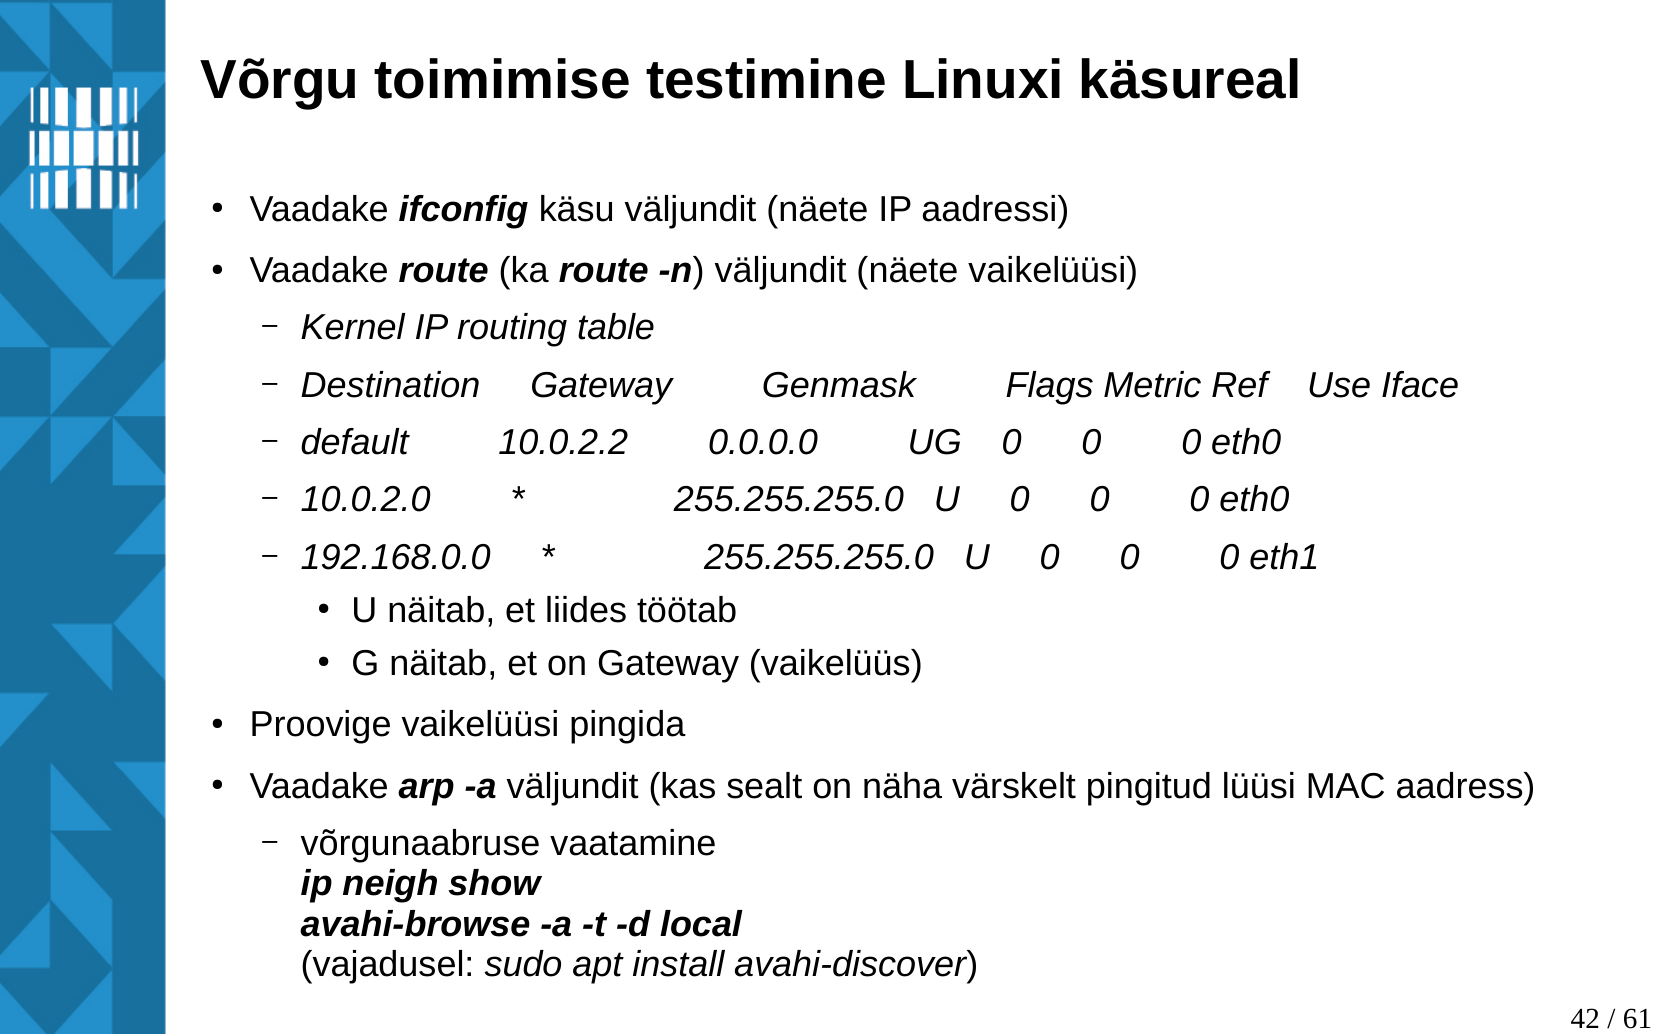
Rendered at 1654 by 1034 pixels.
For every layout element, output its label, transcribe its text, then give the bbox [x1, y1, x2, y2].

title Võrgu toimimise testimine Linuxi käsureal [200, 41, 1595, 119]
list Vaadake ifconfig käsu väljundit (näete IP aadressi) Vaadake route (ka route -n) väljundit (näete vaikelüüsi) Kernel IP routing table Destination Gateway Genmask Flags Metric Ref Use Iface default 10.0.2.2 0.0.0.0 UG 0 0 0 eth0 10.0.2.0 * 255.255.255.0 U 0 0 0 eth0 192.168.0.0 * 255.255.255.0 U 0 0 0 eth1 U näitab, et liides töötab G näitab, et on Gateway (vaikelüüs) Proovige vaikelüüsi pingida Vaadake arp -a väljundit (kas sealt on näha värskelt pingitud lüüsi MAC aadress) võrgunaabruse vaatamine ip neigh show avahi-browse -a -t -d local (vajadusel: sudo apt install avahi-discover) [198, 188, 1562, 1004]
